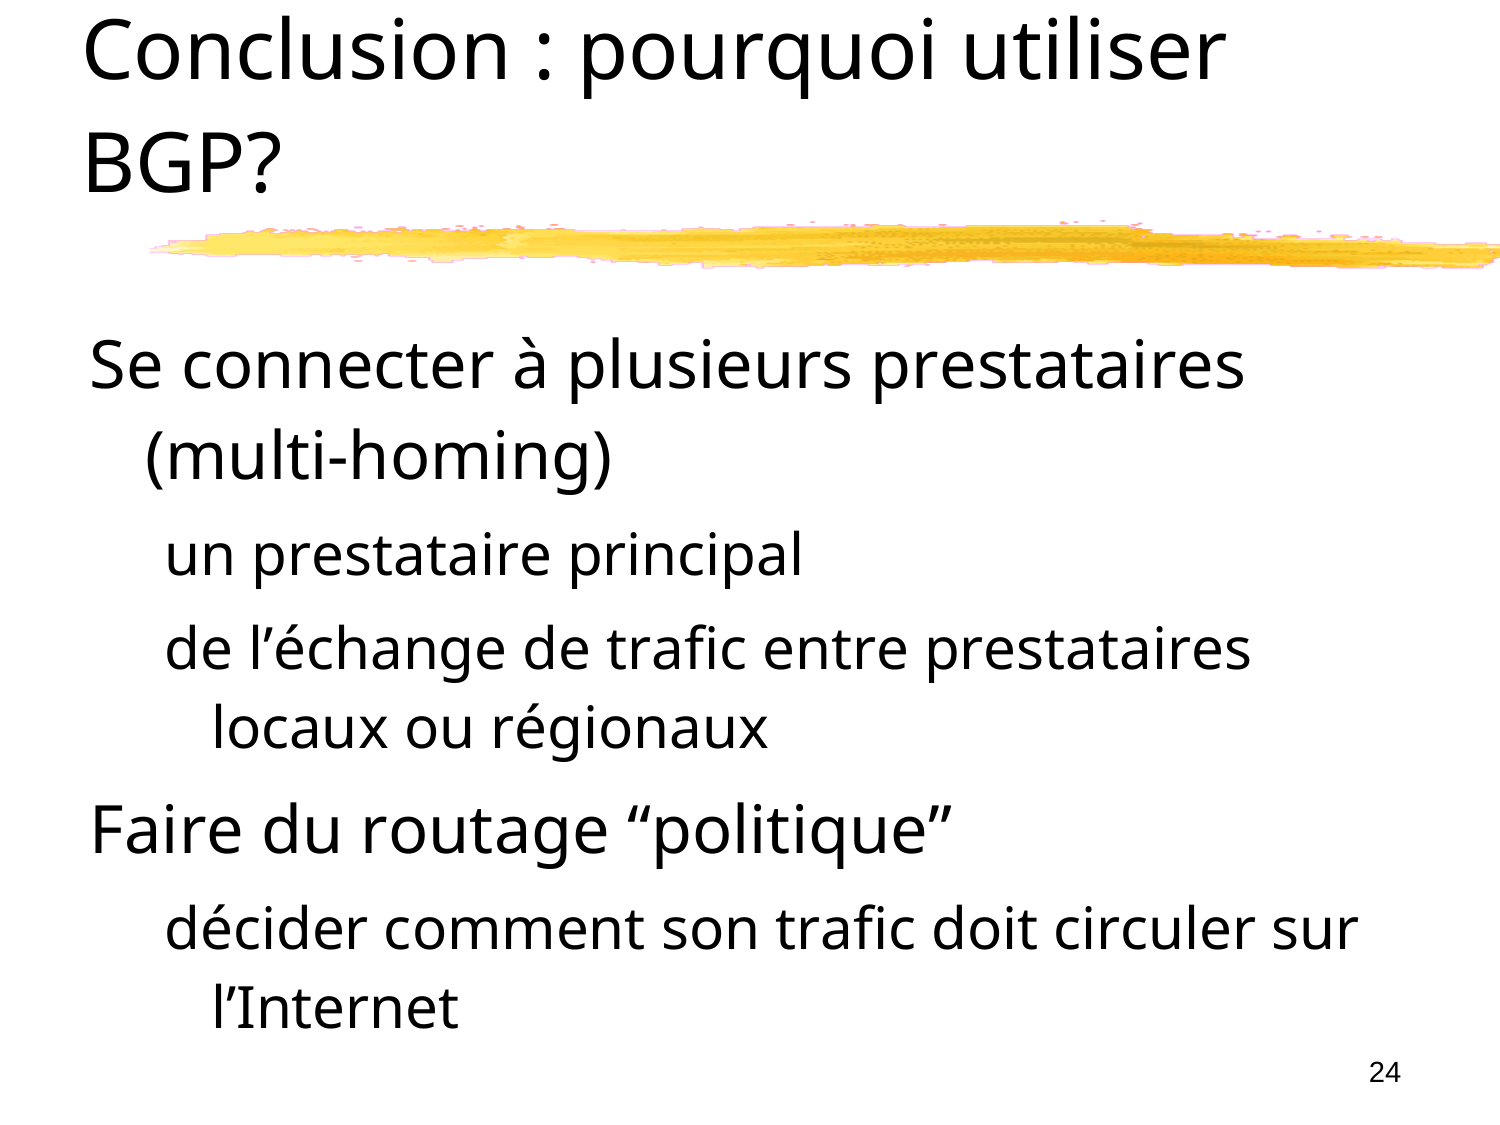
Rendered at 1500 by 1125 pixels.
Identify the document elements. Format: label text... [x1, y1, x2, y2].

list Se connecter à plusieurs prestataires (multi-homing) un prestataire principal de l’échange de trafic entre prestataires locaux ou régionaux Faire du routage “politique” décider comment son trafic doit circuler sur l’Internet [74, 309, 1417, 1063]
title Conclusion : pourquoi utiliser BGP? [66, 0, 1342, 225]
picture [150, 215, 1500, 279]
